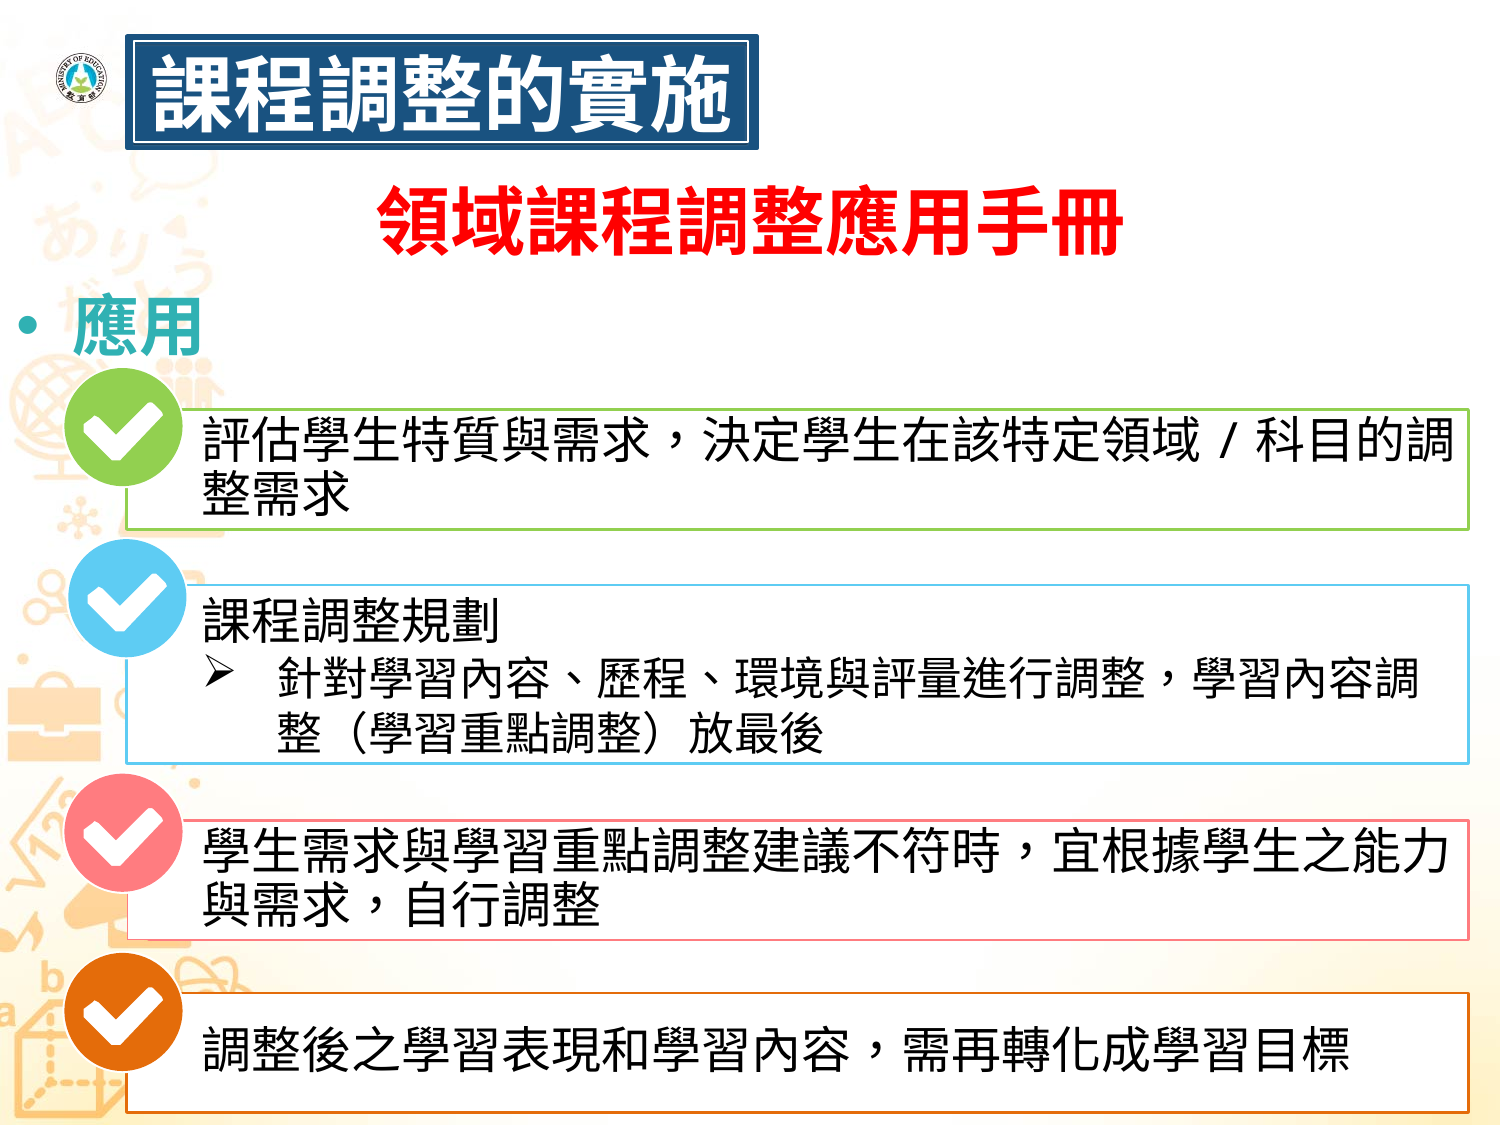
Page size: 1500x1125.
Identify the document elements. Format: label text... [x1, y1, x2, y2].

text_box 評估學生特質與需求，決定學生在該特定領域/科目的調整需求 [127, 410, 1468, 529]
text_box [64, 773, 183, 892]
text_box 課程調整的實施 [127, 36, 757, 149]
text_box 學生需求與學習重點調整建議不符時，宜根據學生之能力與需求，自行調整 [127, 821, 1468, 940]
picture [0, 0, 1500, 1125]
text_box [68, 539, 187, 658]
list 應用 [1, 276, 1475, 994]
text_box 調整後之學習表現和學習內容，需再轉化成學習目標 [127, 993, 1468, 1112]
text_box 課程調整規劃 針對學習內容、歷程、環境與評量進行調整，學習內容調整（學習重點調整）放最後 [127, 585, 1468, 763]
text_box [64, 952, 183, 1072]
title 領域課程調整應用手冊 [1, 166, 1500, 309]
text_box [64, 368, 183, 487]
